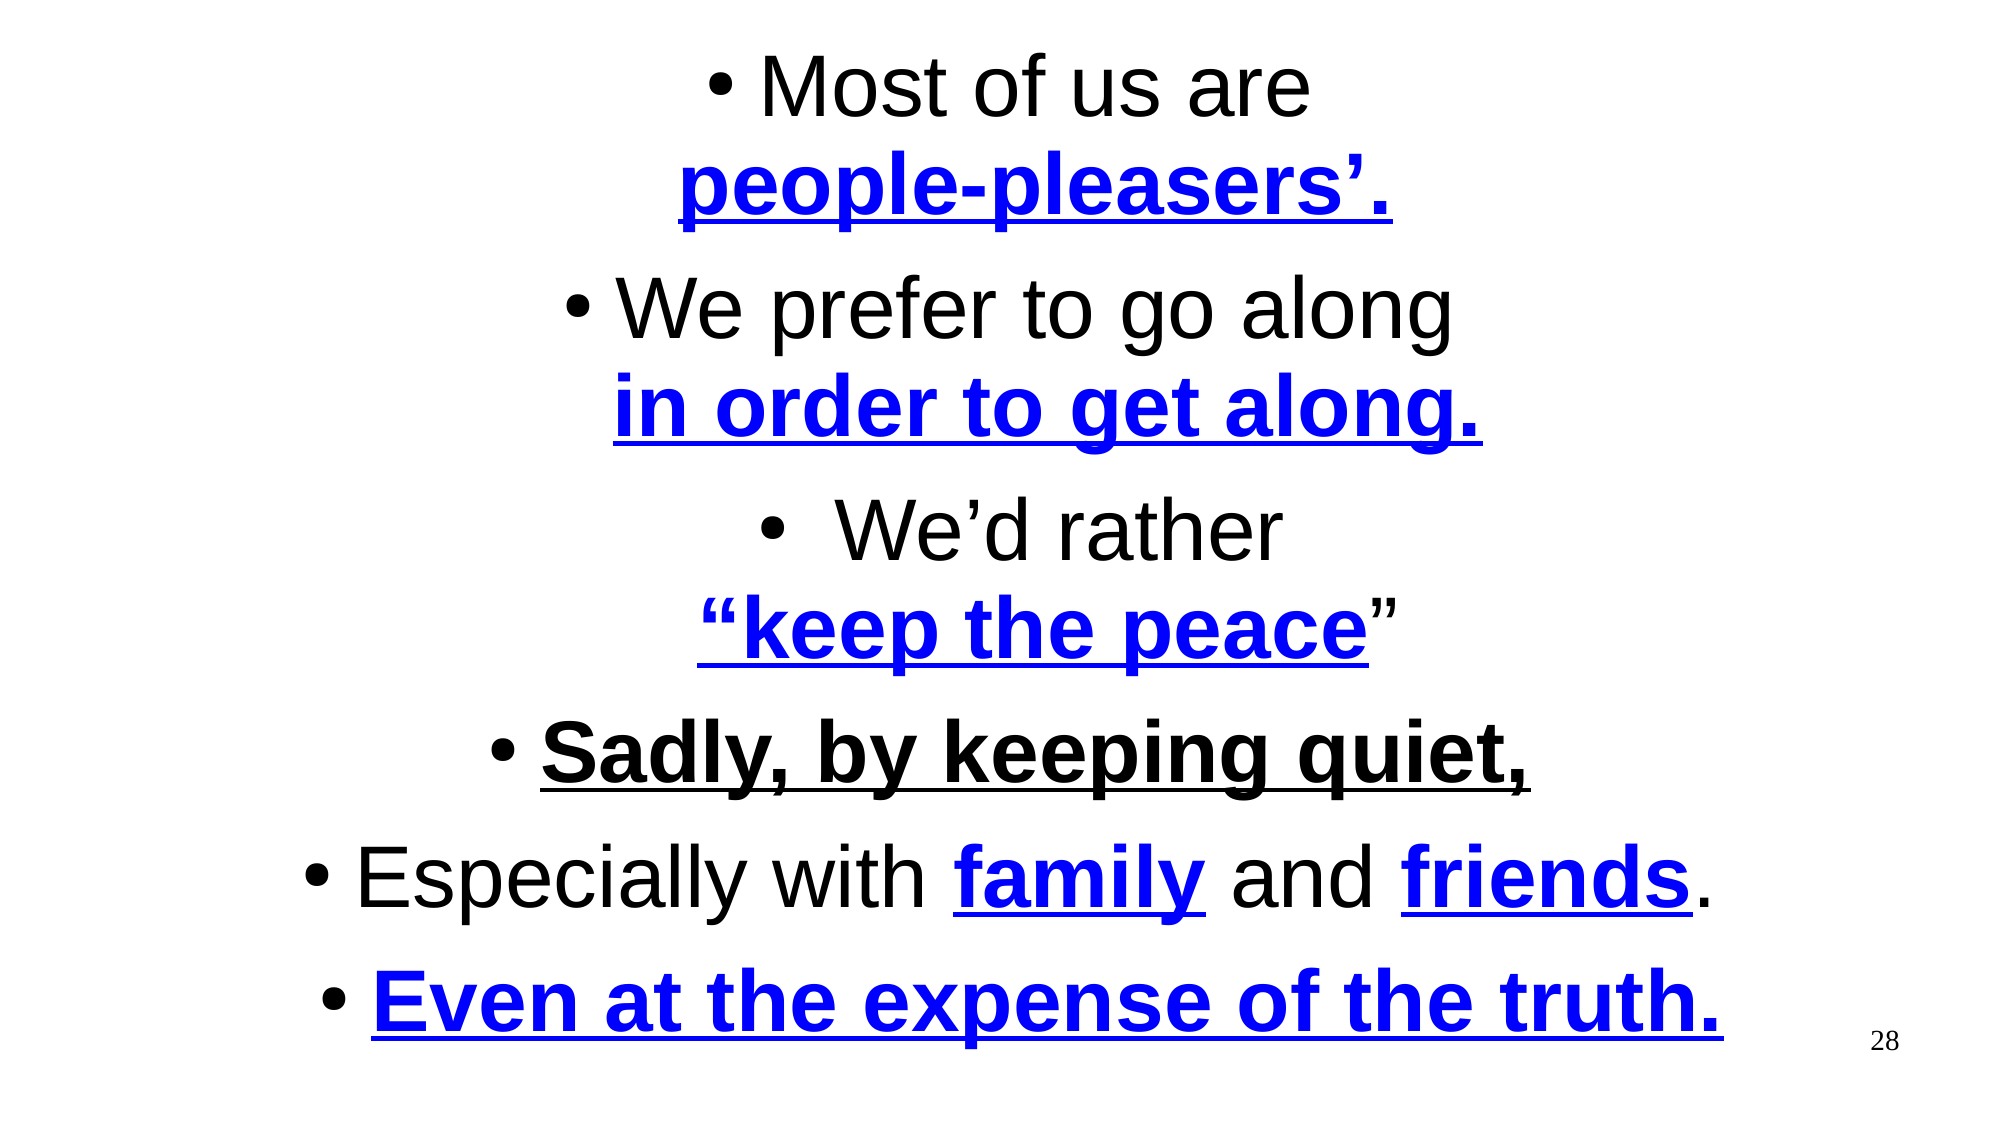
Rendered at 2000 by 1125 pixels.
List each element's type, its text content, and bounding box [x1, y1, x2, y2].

list Most of us are people-pleasers’. We prefer to go along in order to get along. We’d rather “keep the peace” Sadly, by keeping quiet, Especially with family and friends. Even at the expense of the truth. [37, 37, 1988, 1088]
